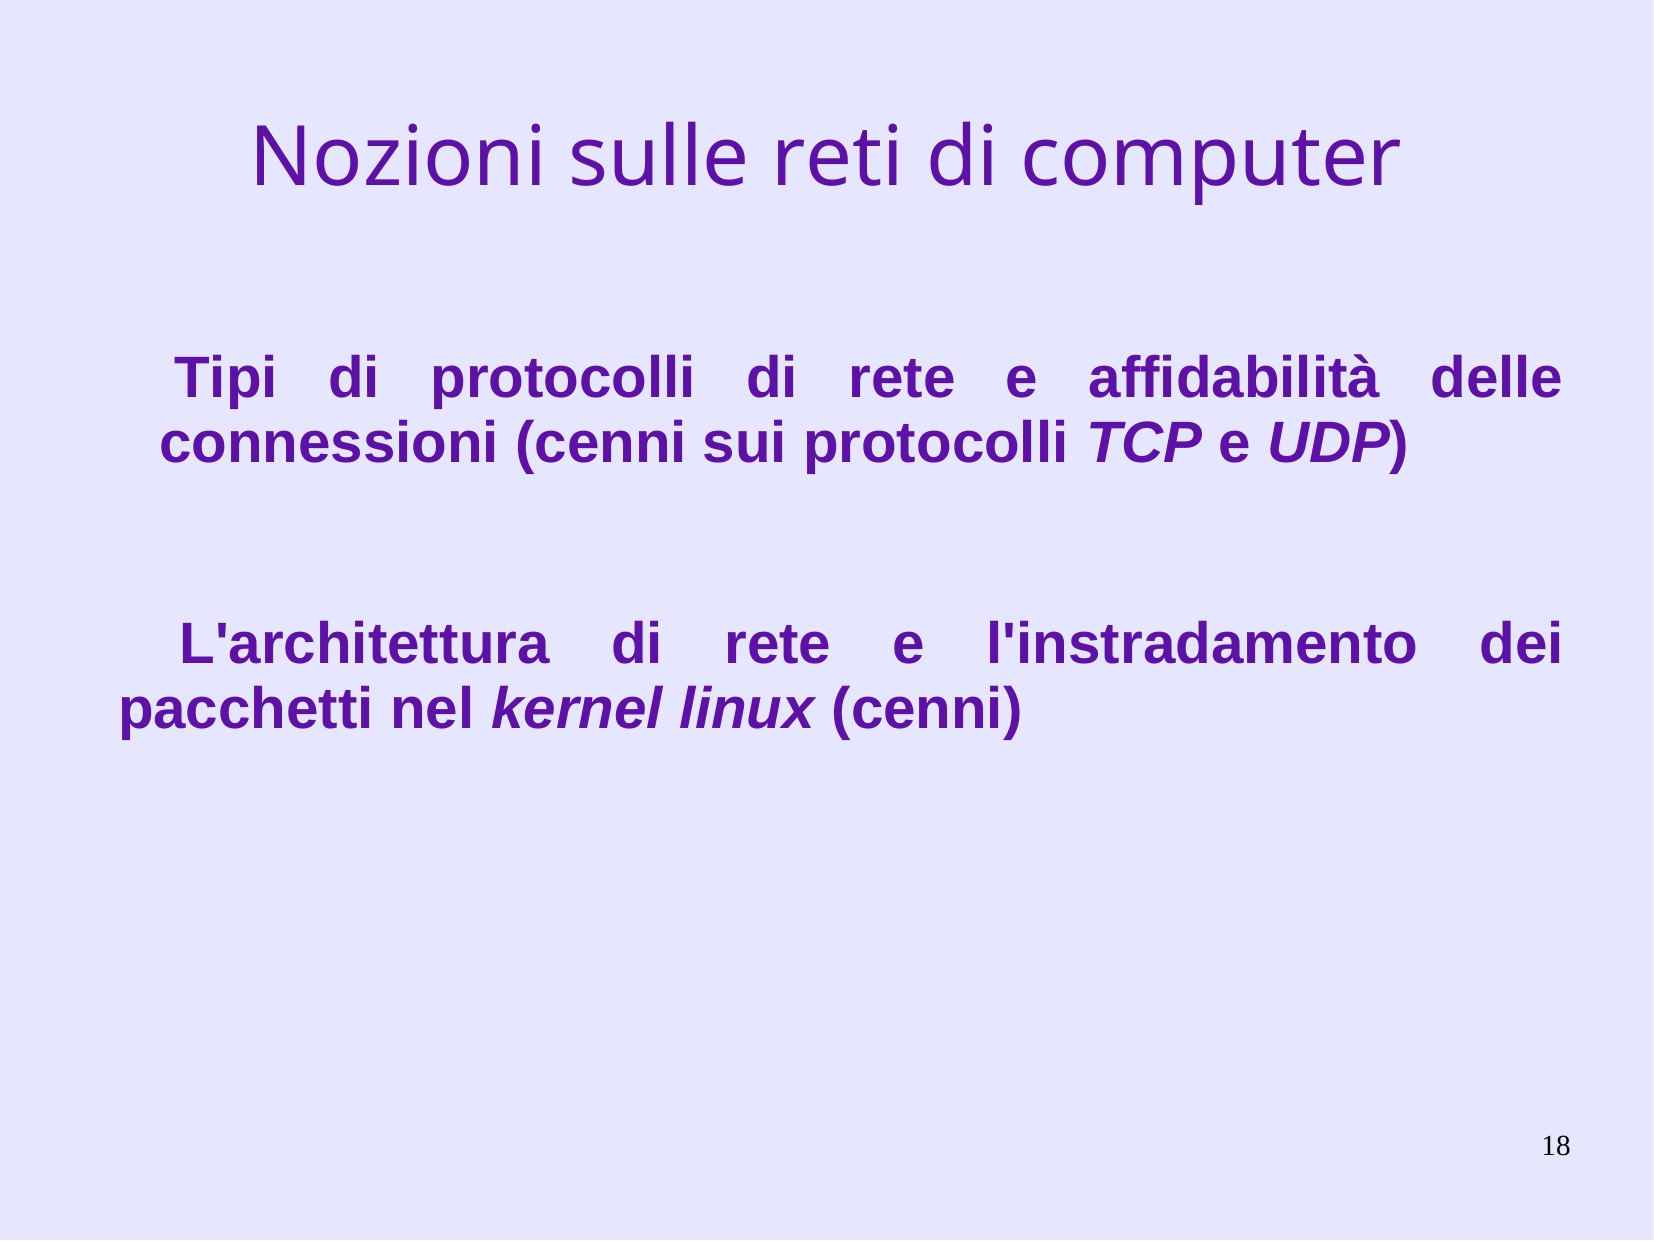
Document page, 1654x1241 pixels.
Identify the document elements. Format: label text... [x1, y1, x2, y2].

text_box L'architettura di rete e l'instradamento dei pacchetti nel kernel linux (cenni) [118, 584, 1565, 768]
title Nozioni sulle reti di computer [82, 49, 1571, 257]
subtitle Tipi di protocolli di rete e affidabilità delle connessioni (cenni sui protocolli TCP e UDP) [88, 318, 1565, 502]
